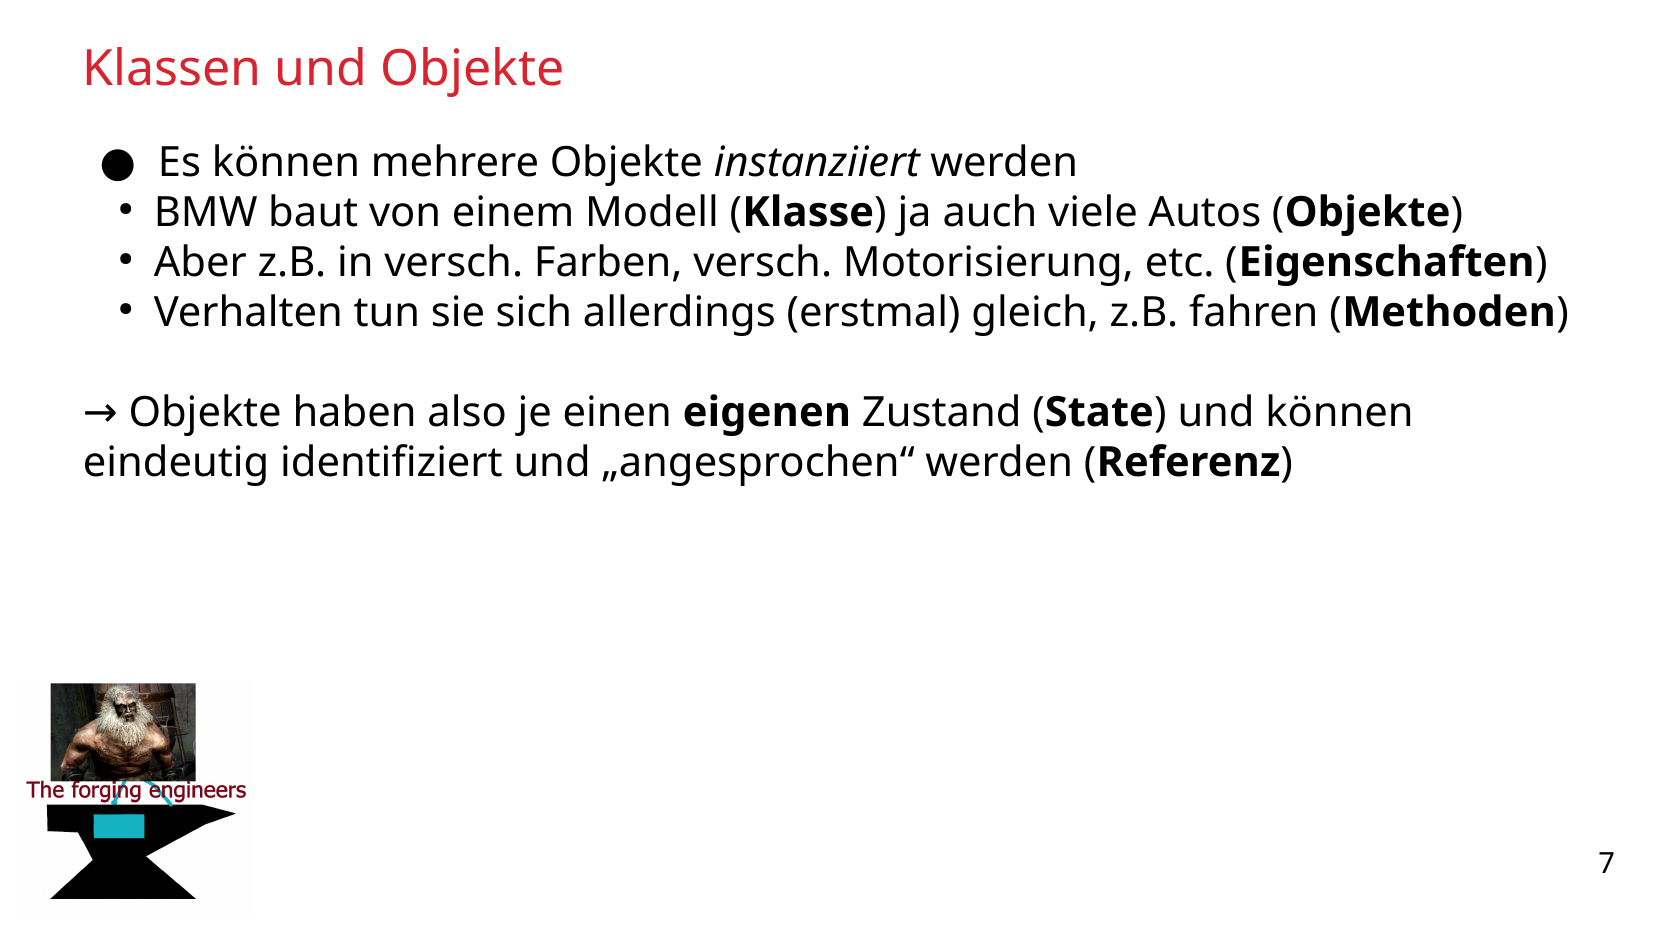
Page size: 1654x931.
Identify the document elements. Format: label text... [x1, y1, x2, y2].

picture [17, 679, 254, 916]
text_box Es können mehrere Objekte instanziiert werden BMW baut von einem Modell (Klasse) ja auch viele Autos (Objekte) Aber z.B. in versch. Farben, versch. Motorisierung, etc. (Eigenschaften) Verhalten tun sie sich allerdings (erstmal) gleich, z.B. fahren (Methoden) → Objekte haben also je einen eigenen Zustand (State) und können eindeutig identifiziert und „angesprochen“ werden (Referenz) [82, 135, 1571, 497]
title Klassen und Objekte [82, 37, 1571, 95]
